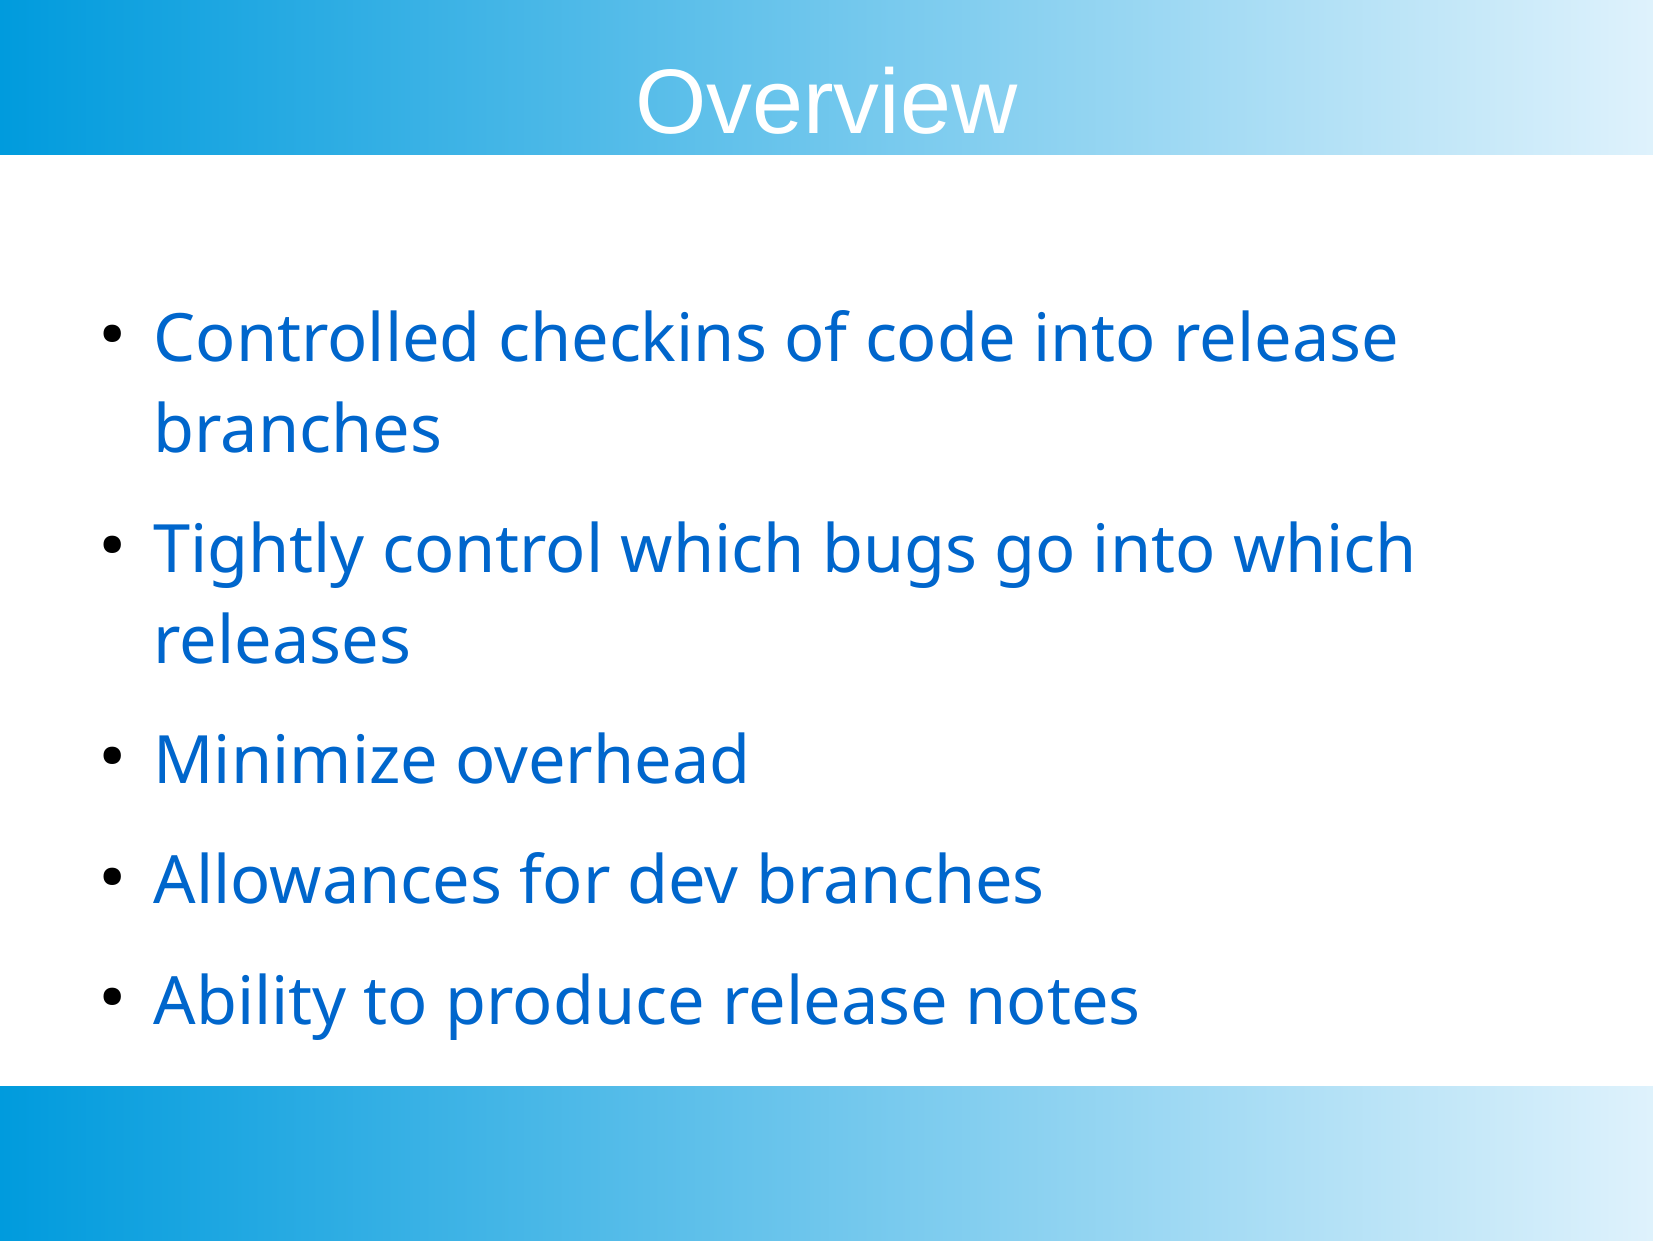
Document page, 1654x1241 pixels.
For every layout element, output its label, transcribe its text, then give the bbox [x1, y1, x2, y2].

list Controlled checkins of code into release branches Tightly control which bugs go into which releases Minimize overhead Allowances for dev branches Ability to produce release notes [82, 290, 1571, 1010]
title Overview [82, 49, 1571, 155]
